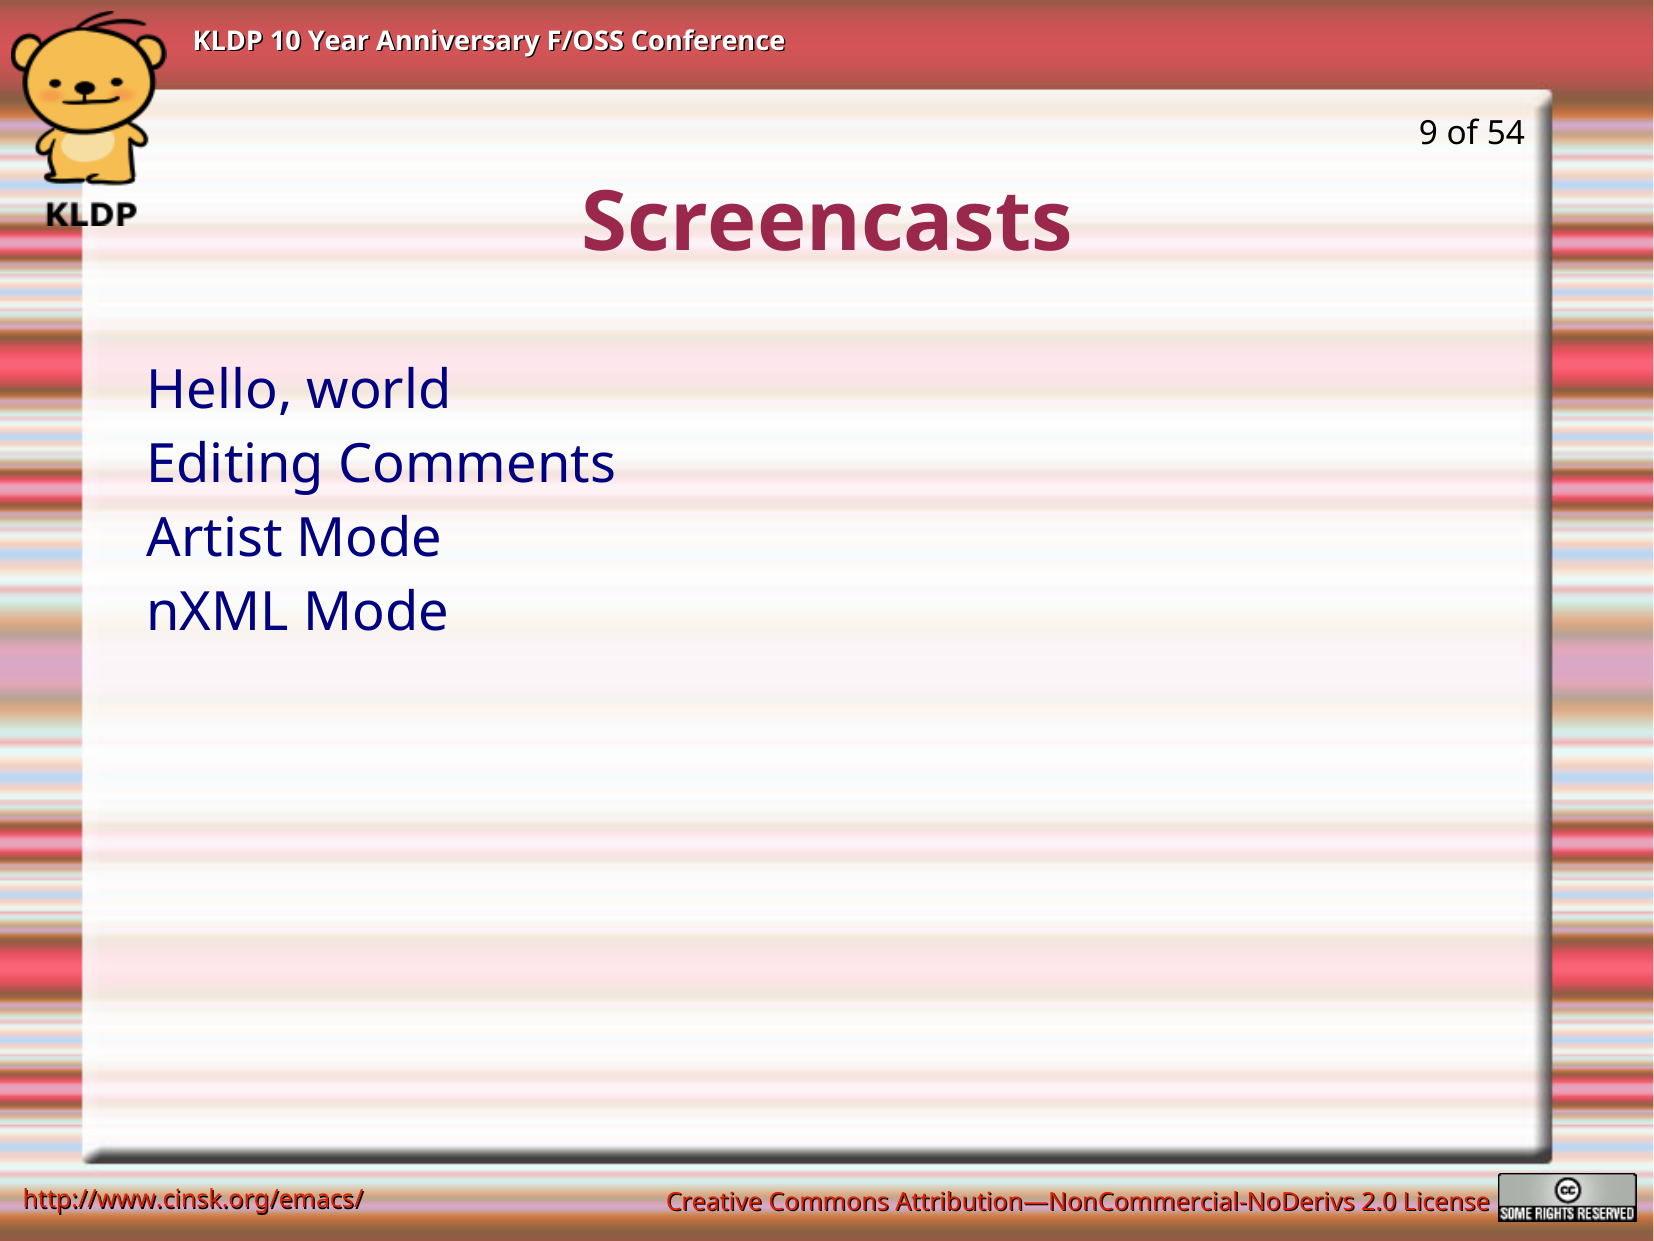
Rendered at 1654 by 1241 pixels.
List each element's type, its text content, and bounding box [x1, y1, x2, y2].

title Screencasts [121, 114, 1534, 322]
list Hello, world Editing Comments Artist Mode nXML Mode [134, 350, 1516, 1133]
picture [0, 0, 1654, 1241]
